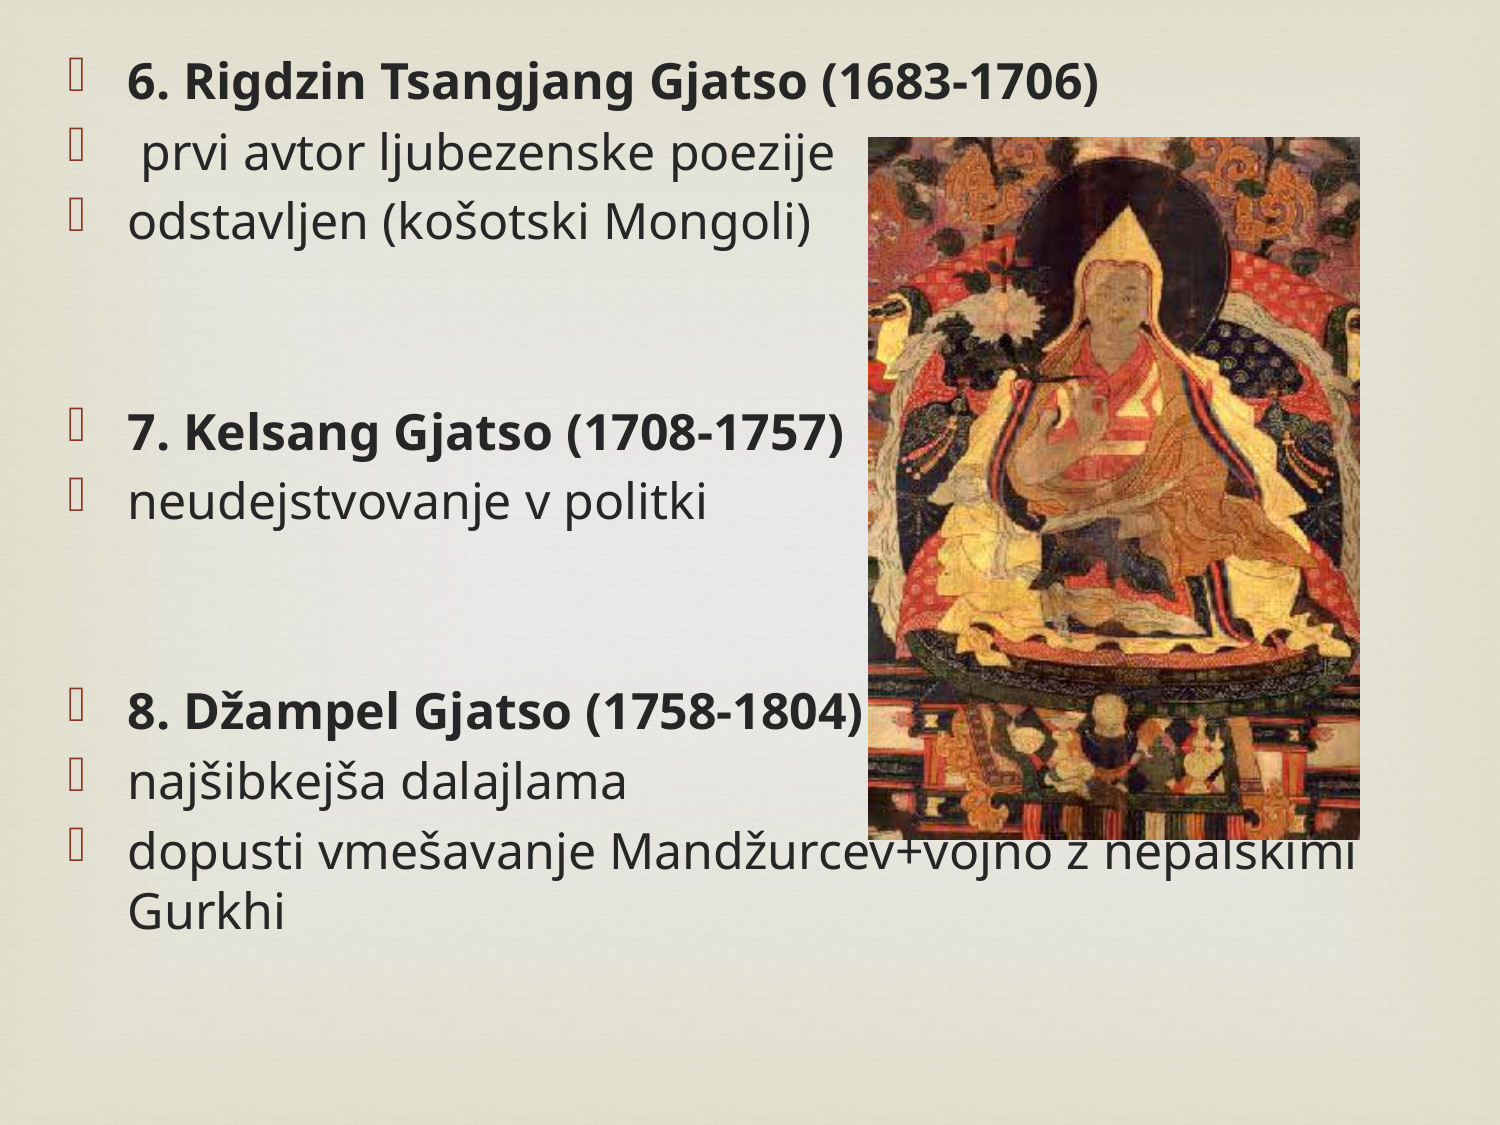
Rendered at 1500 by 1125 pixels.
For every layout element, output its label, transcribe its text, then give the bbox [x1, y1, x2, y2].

picture [868, 137, 1360, 840]
text_box 6. Rigdzin Tsangjang Gjatso (1683-1706) prvi avtor ljubezenske poezije odstavljen (košotski Mongoli) 7. Kelsang Gjatso (1708-1757) neudejstvovanje v politki 8. Džampel Gjatso (1758-1804) najšibkejša dalajlama dopusti vmešavanje Mandžurcev+vojno z nepalskimi Gurkhi [53, 42, 1418, 1094]
